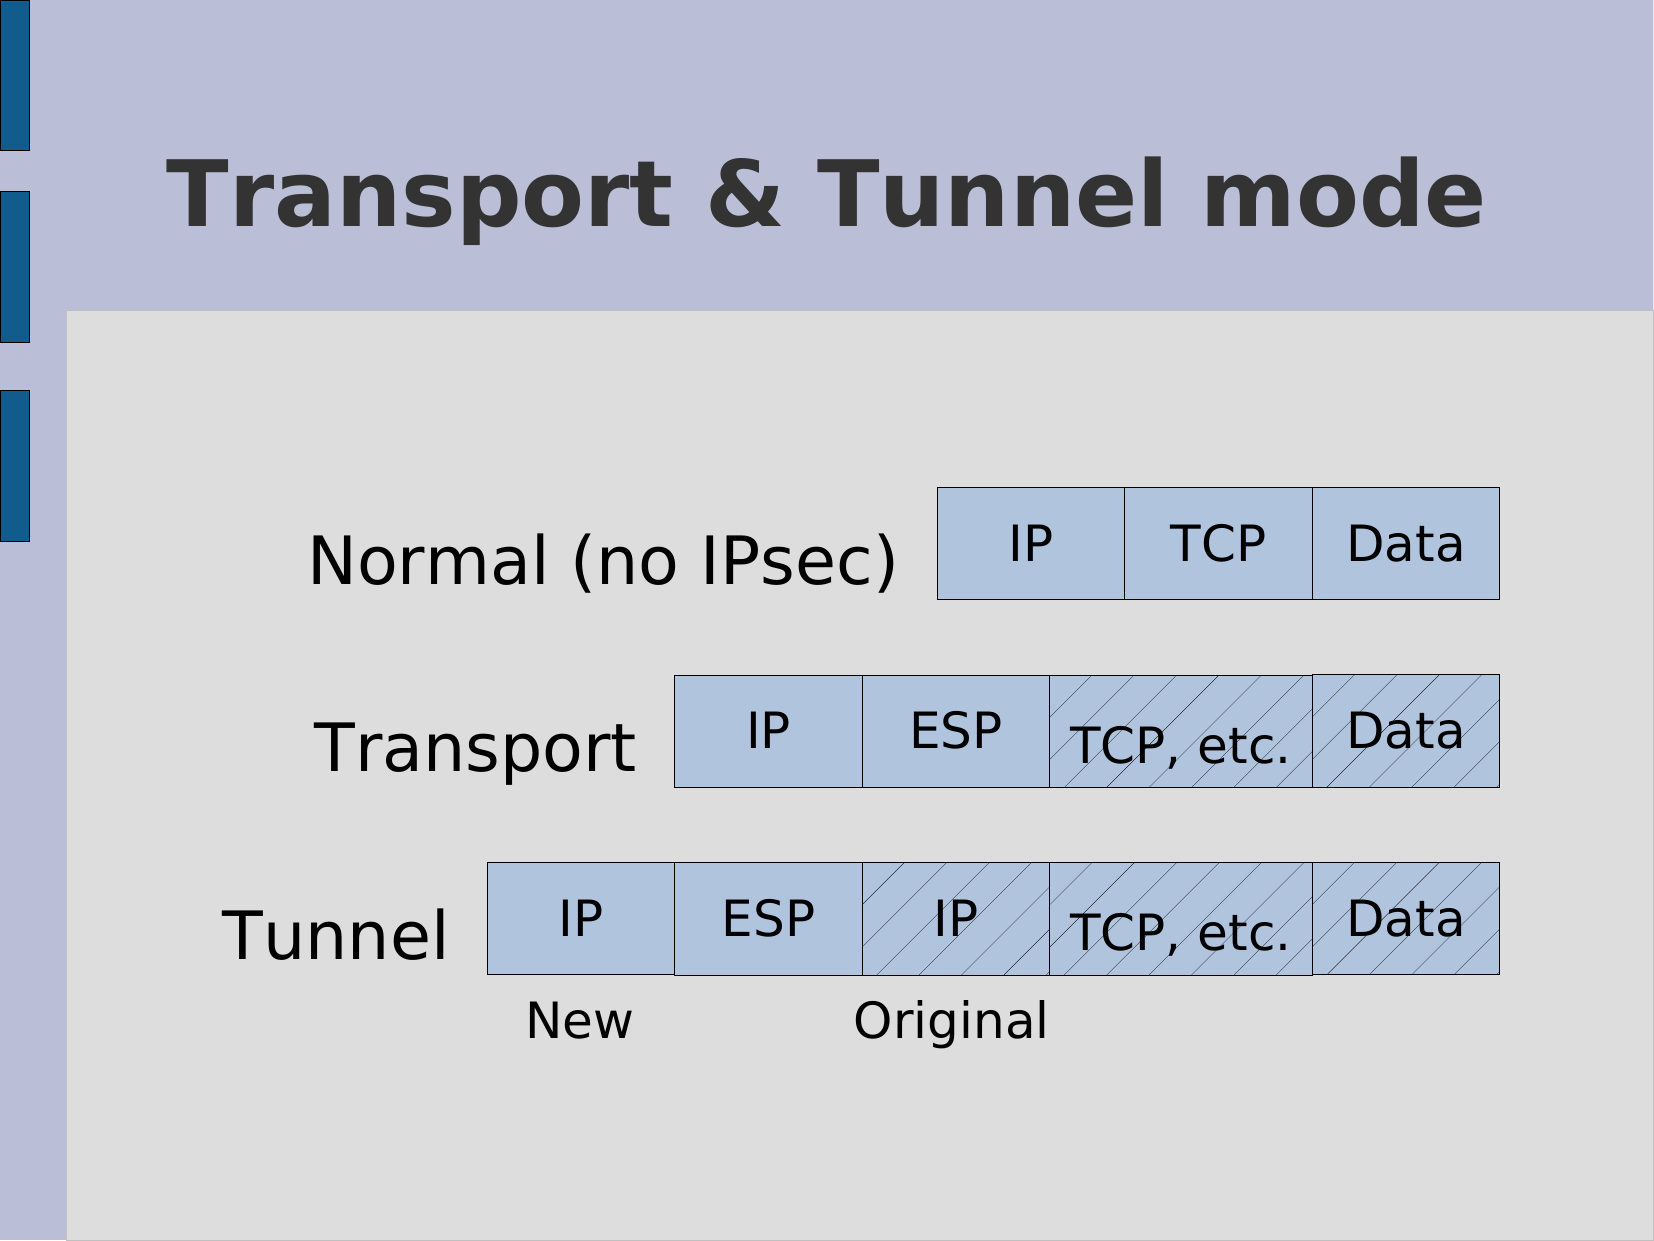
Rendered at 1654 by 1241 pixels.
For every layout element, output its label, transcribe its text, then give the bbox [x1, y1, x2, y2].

text_box Data [1312, 674, 1500, 788]
text_box Data [1313, 487, 1500, 600]
text_box IP [937, 487, 1125, 600]
text_box TCP [1125, 487, 1313, 600]
text_box IP [862, 862, 1050, 976]
text_box ESP [863, 675, 1050, 788]
text_box Transport [314, 709, 638, 788]
text_box IP [674, 675, 863, 788]
title Transport & Tunnel mode [121, 91, 1534, 299]
text_box New [525, 991, 635, 1051]
text_box TCP, etc. [1050, 675, 1313, 788]
text_box Normal (no IPsec) [307, 522, 901, 601]
text_box Tunnel [222, 897, 451, 976]
text_box Data [1313, 862, 1500, 975]
text_box Original [853, 991, 1051, 1051]
text_box IP [487, 862, 675, 975]
text_box ESP [674, 862, 862, 976]
text_box TCP, etc. [1050, 862, 1313, 976]
